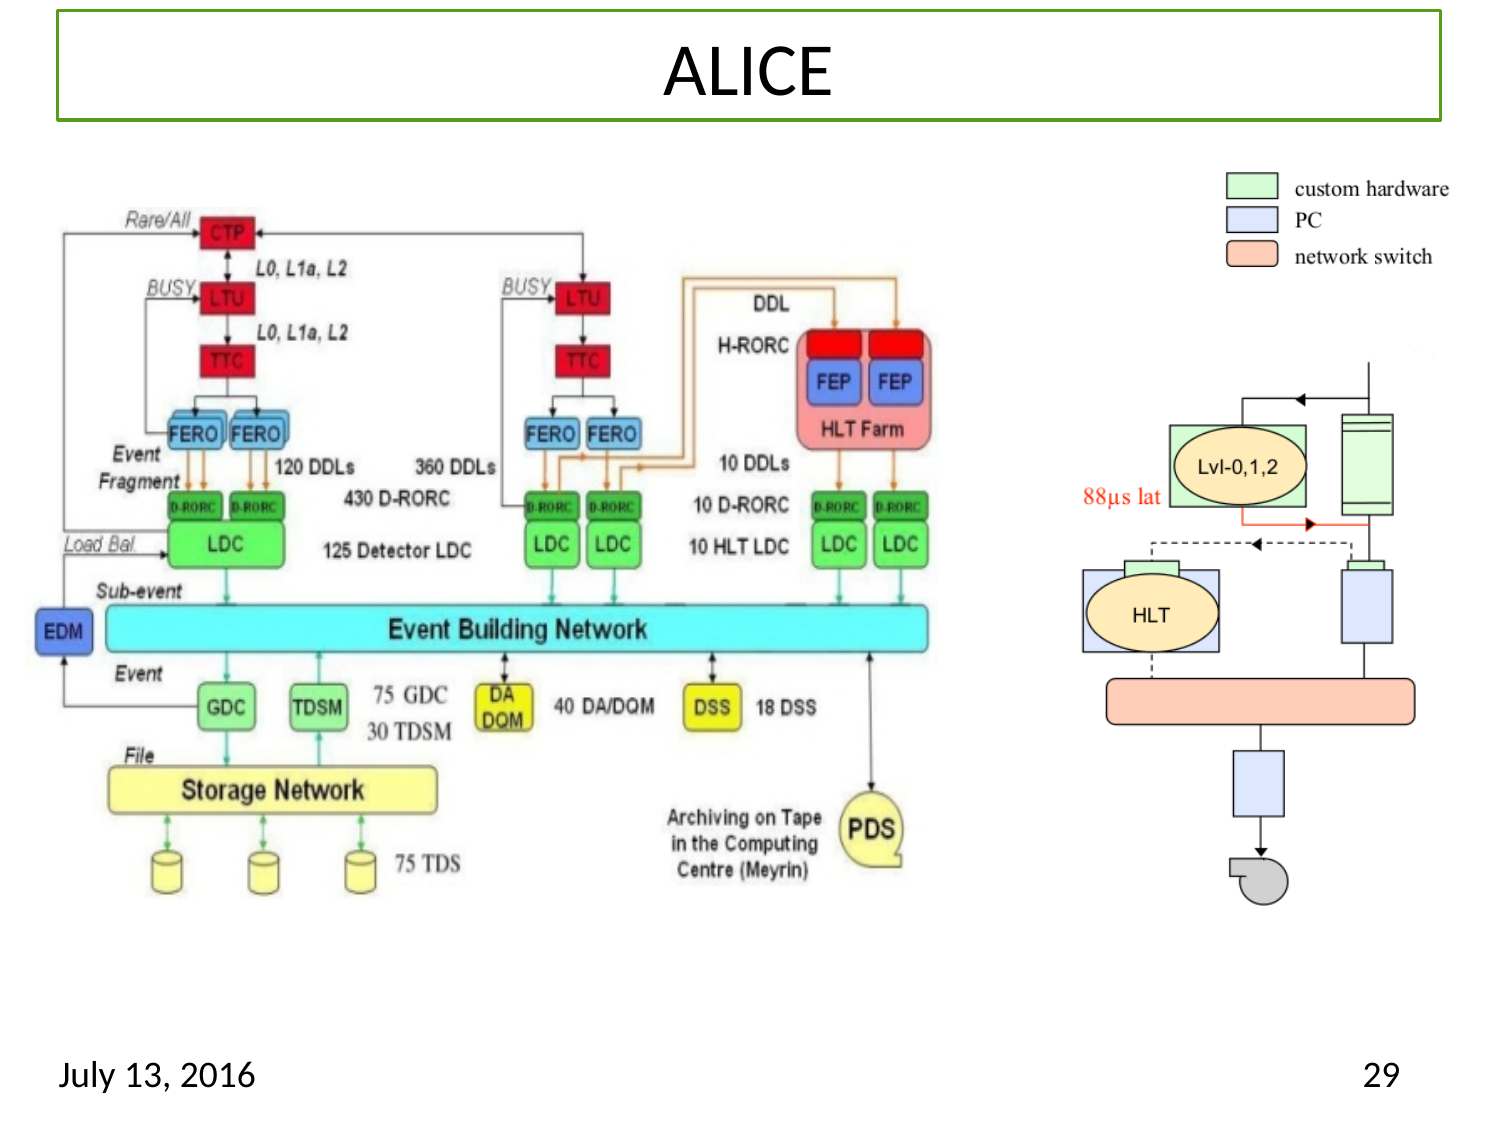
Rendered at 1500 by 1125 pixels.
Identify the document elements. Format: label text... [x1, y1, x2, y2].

picture [1217, 162, 1453, 284]
picture [1072, 351, 1435, 912]
picture [25, 207, 939, 901]
title ALICE [57, 10, 1441, 121]
